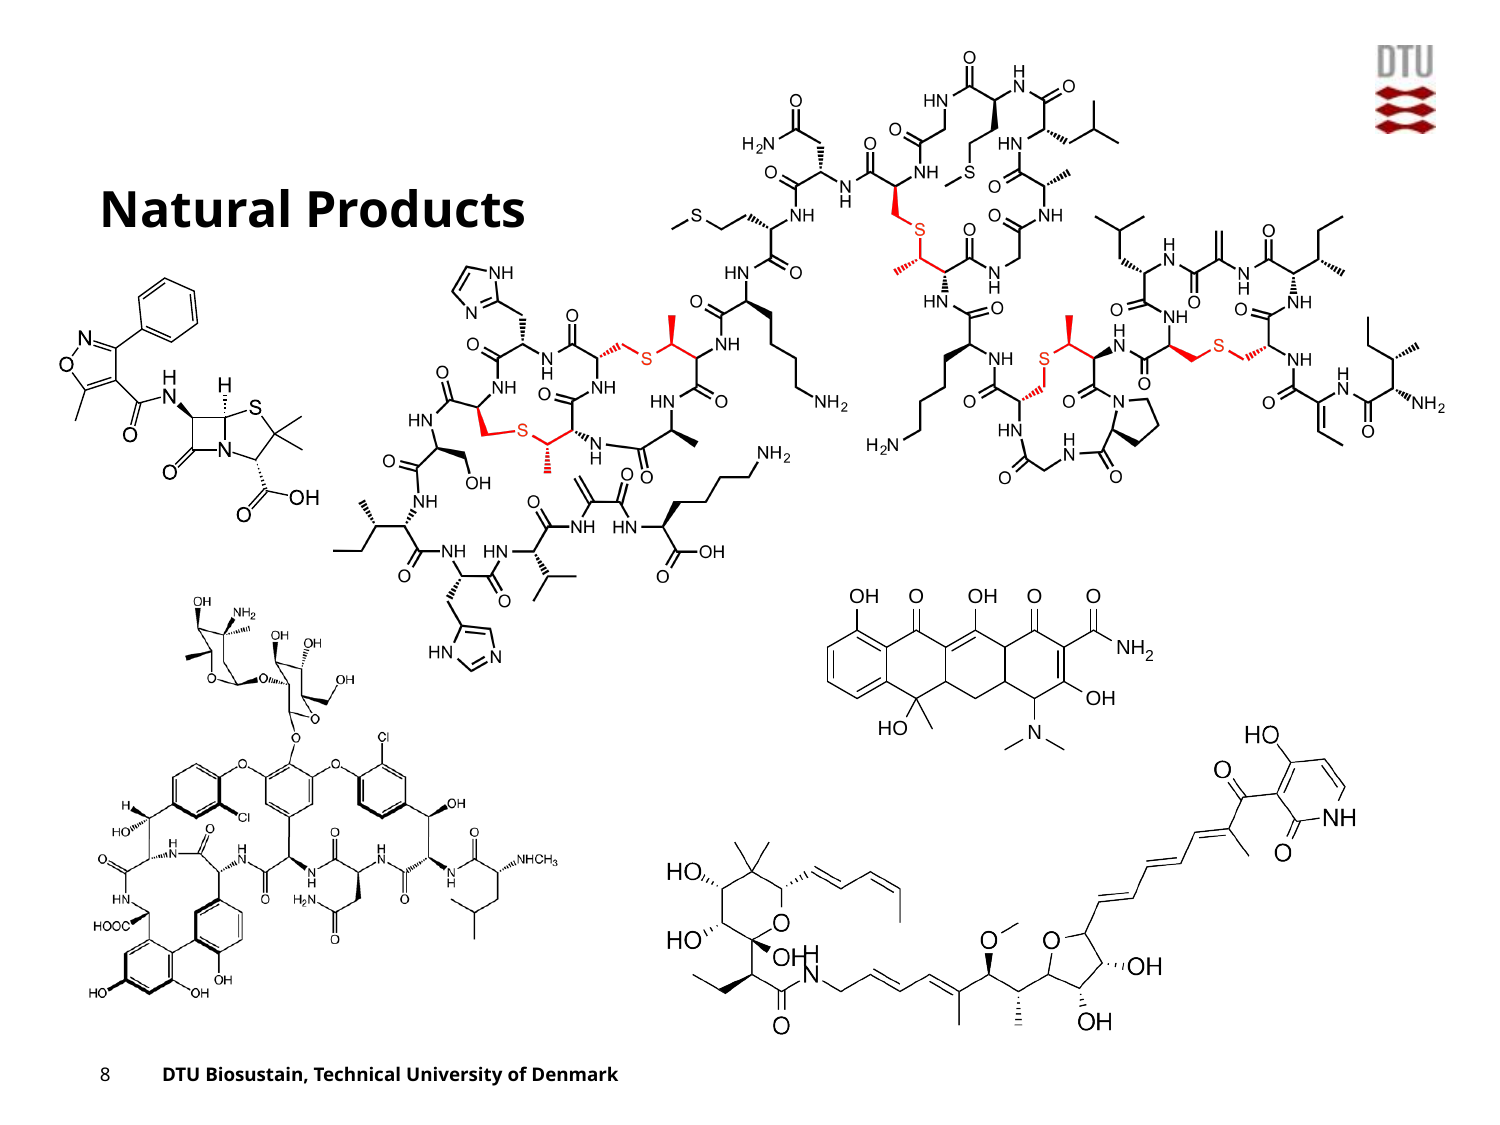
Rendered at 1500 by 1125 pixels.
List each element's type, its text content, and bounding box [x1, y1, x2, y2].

text_box [774, 525, 1045, 646]
picture [50, 268, 328, 532]
slide_number <number> [99, 1062, 151, 1113]
picture [86, 45, 1448, 1039]
title Natural Products [99, 50, 330, 238]
